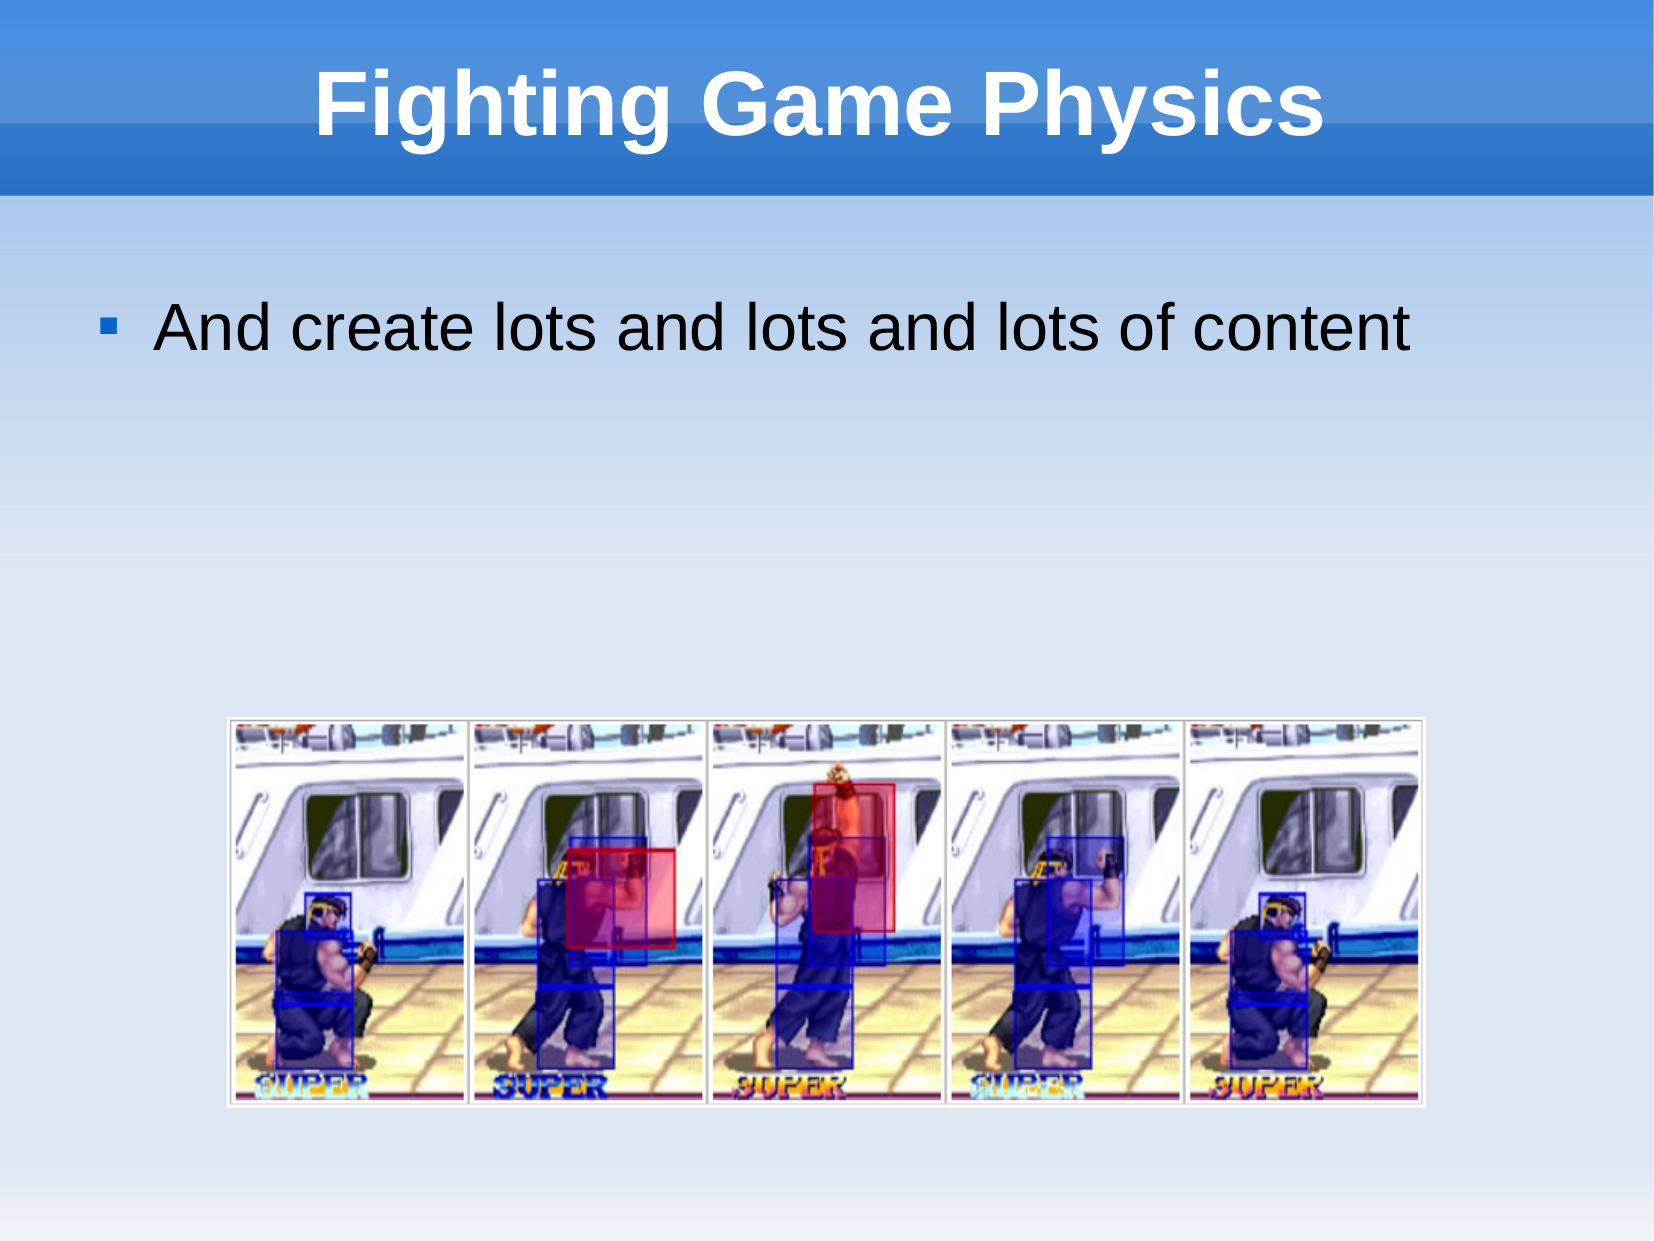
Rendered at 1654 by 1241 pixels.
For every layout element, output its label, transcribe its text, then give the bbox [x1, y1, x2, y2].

title Fighting Game Physics [76, 0, 1565, 208]
picture [0, 0, 1654, 1241]
list And create lots and lots and lots of content [82, 290, 1571, 681]
